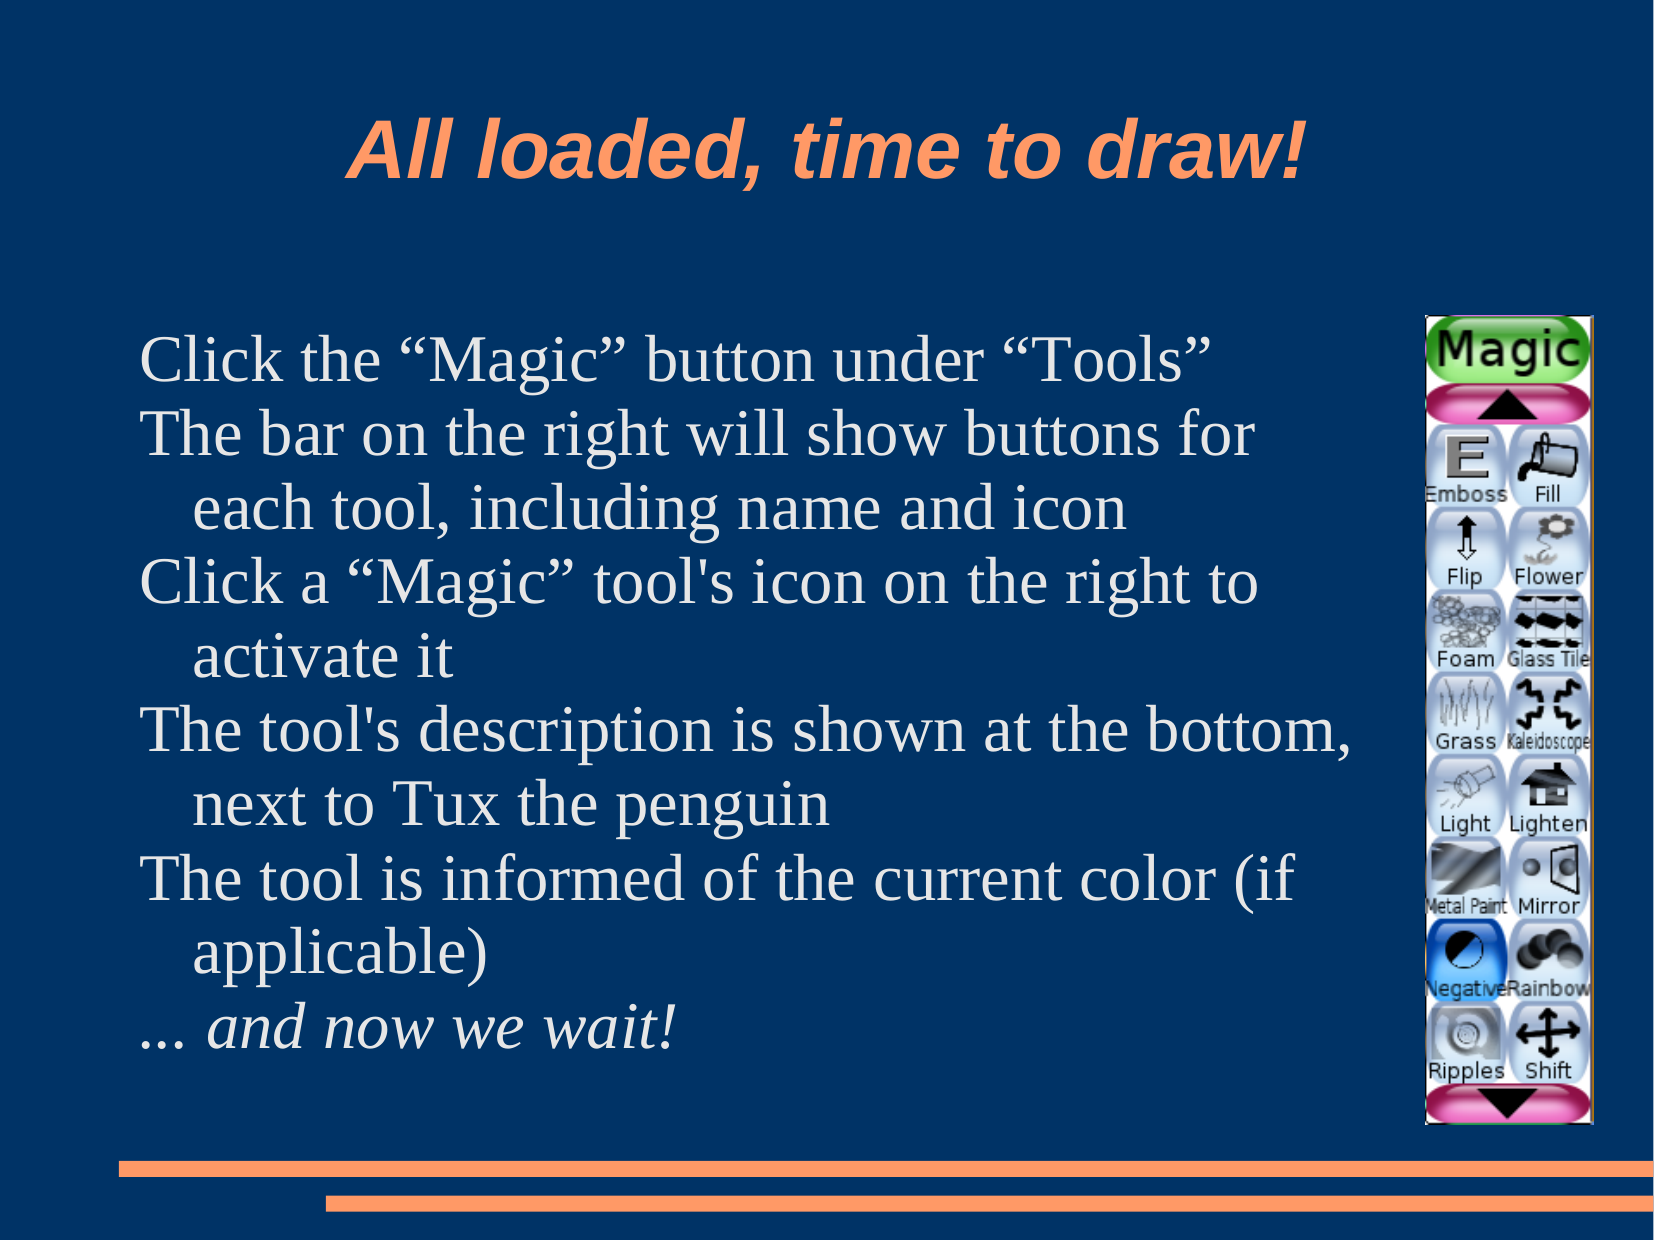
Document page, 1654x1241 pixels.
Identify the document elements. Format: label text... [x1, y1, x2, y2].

picture [1425, 315, 1594, 1126]
title All loaded, time to draw! [121, 46, 1534, 254]
list Click the “Magic” button under “Tools” The bar on the right will show buttons for each tool, including name and icon Click a “Magic” tool's icon on the right to activate it The tool's description is shown at the bottom, next to Tux the penguin The tool is informed of the current color (if applicable) ... and now we wait! [121, 322, 1388, 1133]
